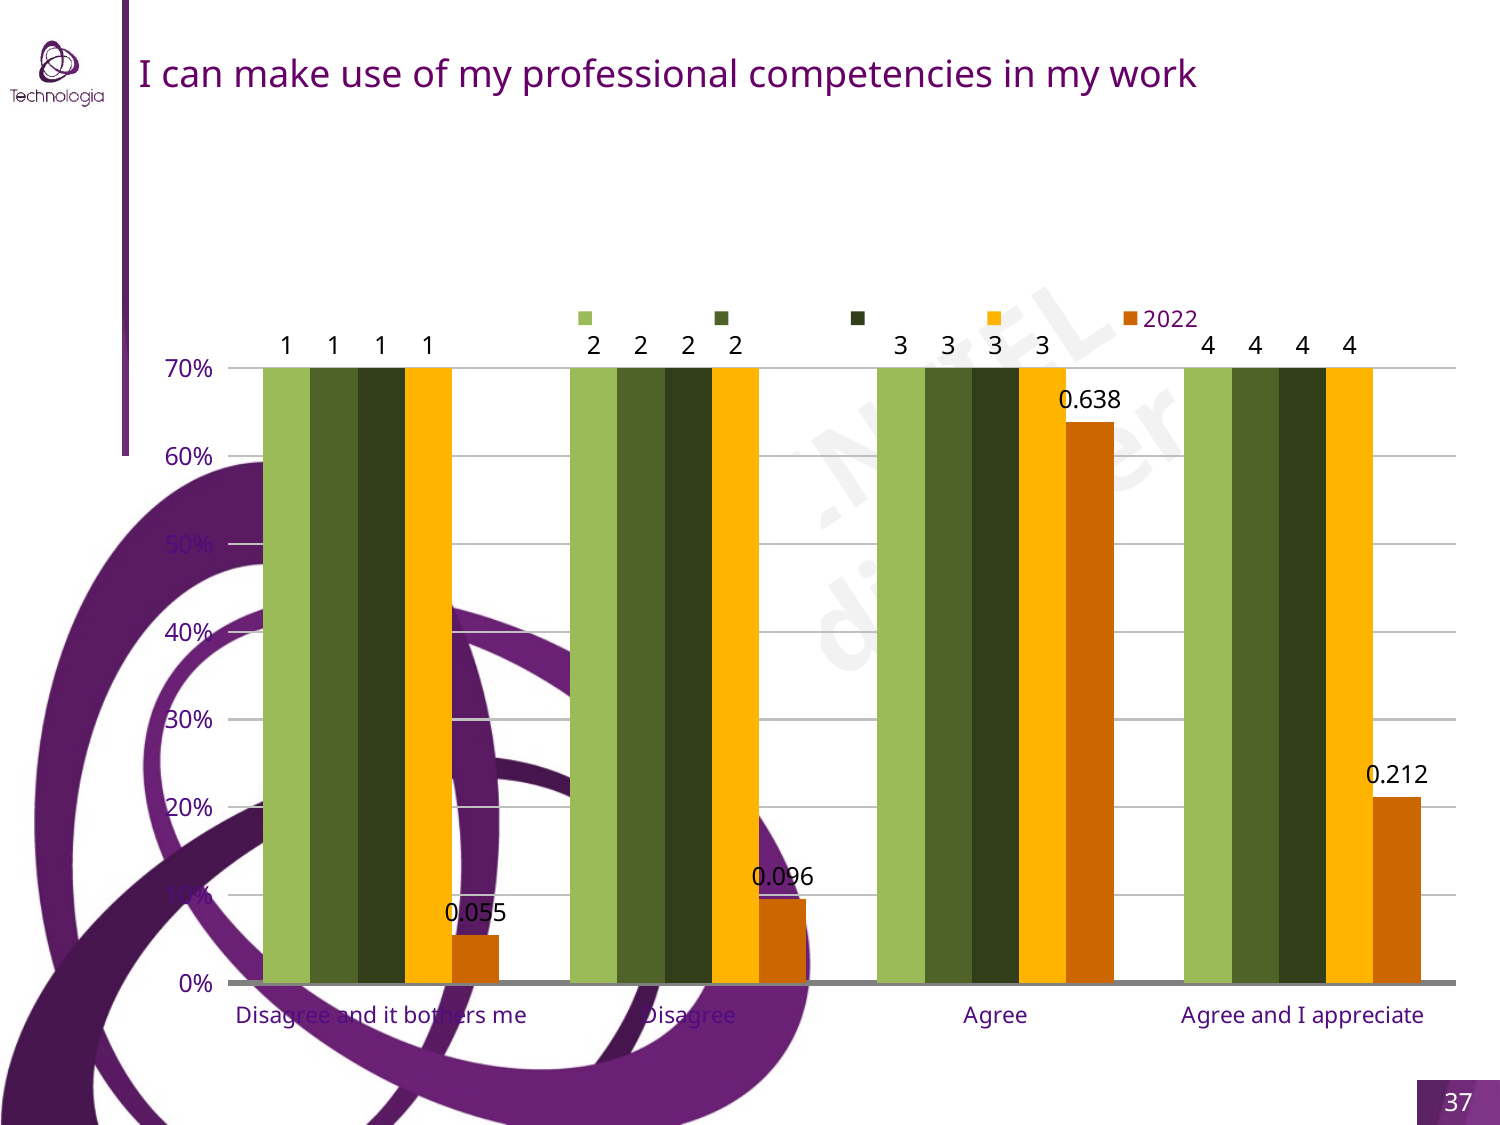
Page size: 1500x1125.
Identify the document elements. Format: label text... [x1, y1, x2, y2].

picture [1417, 1080, 1500, 1125]
chart [123, 215, 1460, 1083]
picture [0, 33, 113, 114]
title I can make use of my professional competencies in my work [123, 42, 1282, 185]
picture [0, 0, 821, 1125]
